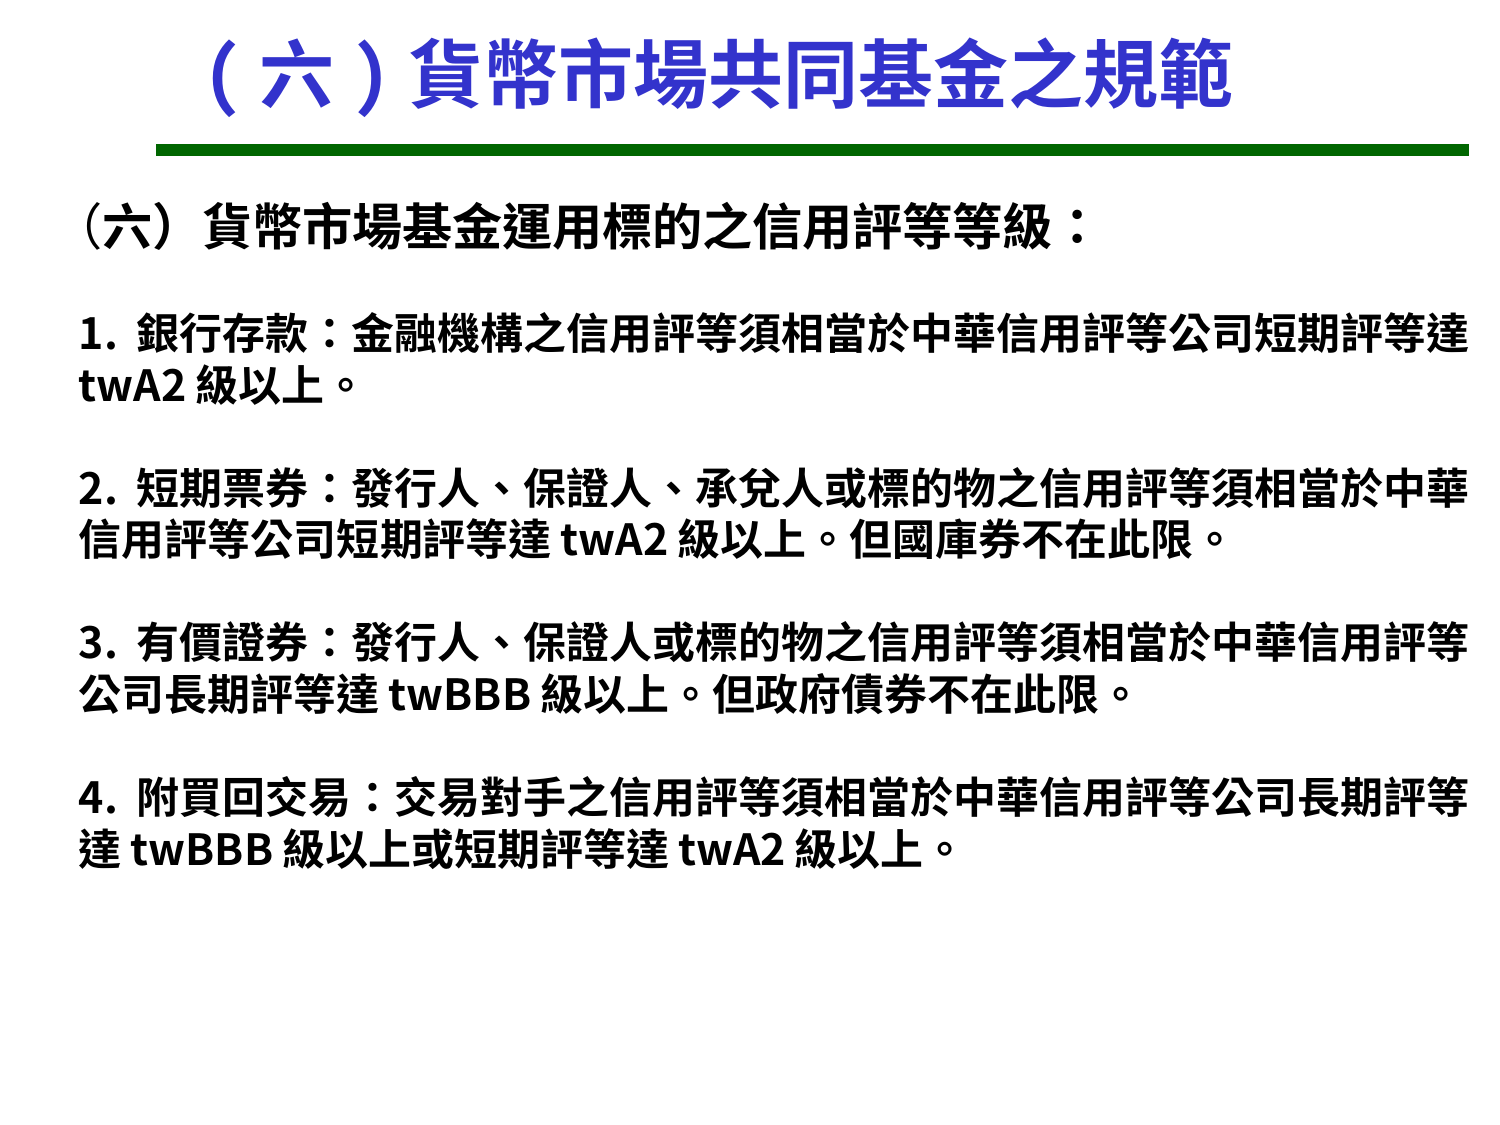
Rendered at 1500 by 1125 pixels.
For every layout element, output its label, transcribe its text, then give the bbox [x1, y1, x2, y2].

text_box （六）貨幣市場基金運用標的之信用評等等級： 1. 銀行存款：金融機構之信用評等須相當於中華信用評等公司短期評等達twA2級以上。 2. 短期票券：發行人、保證人、承兌人或標的物之信用評等須相當於中華信用評等公司短期評等達twA2級以上。但國庫券不在此限。 3. 有價證券：發行人、保證人或標的物之信用評等須相當於中華信用評等公司長期評等達twBBB級以上。但政府債券不在此限。 4. 附買回交易：交易對手之信用評等須相當於中華信用評等公司長期評等達twBBB級以上或短期評等達twA2級以上。 [37, 187, 1500, 951]
text_box (六)貨幣市場共同基金之規範 [0, 0, 1400, 125]
